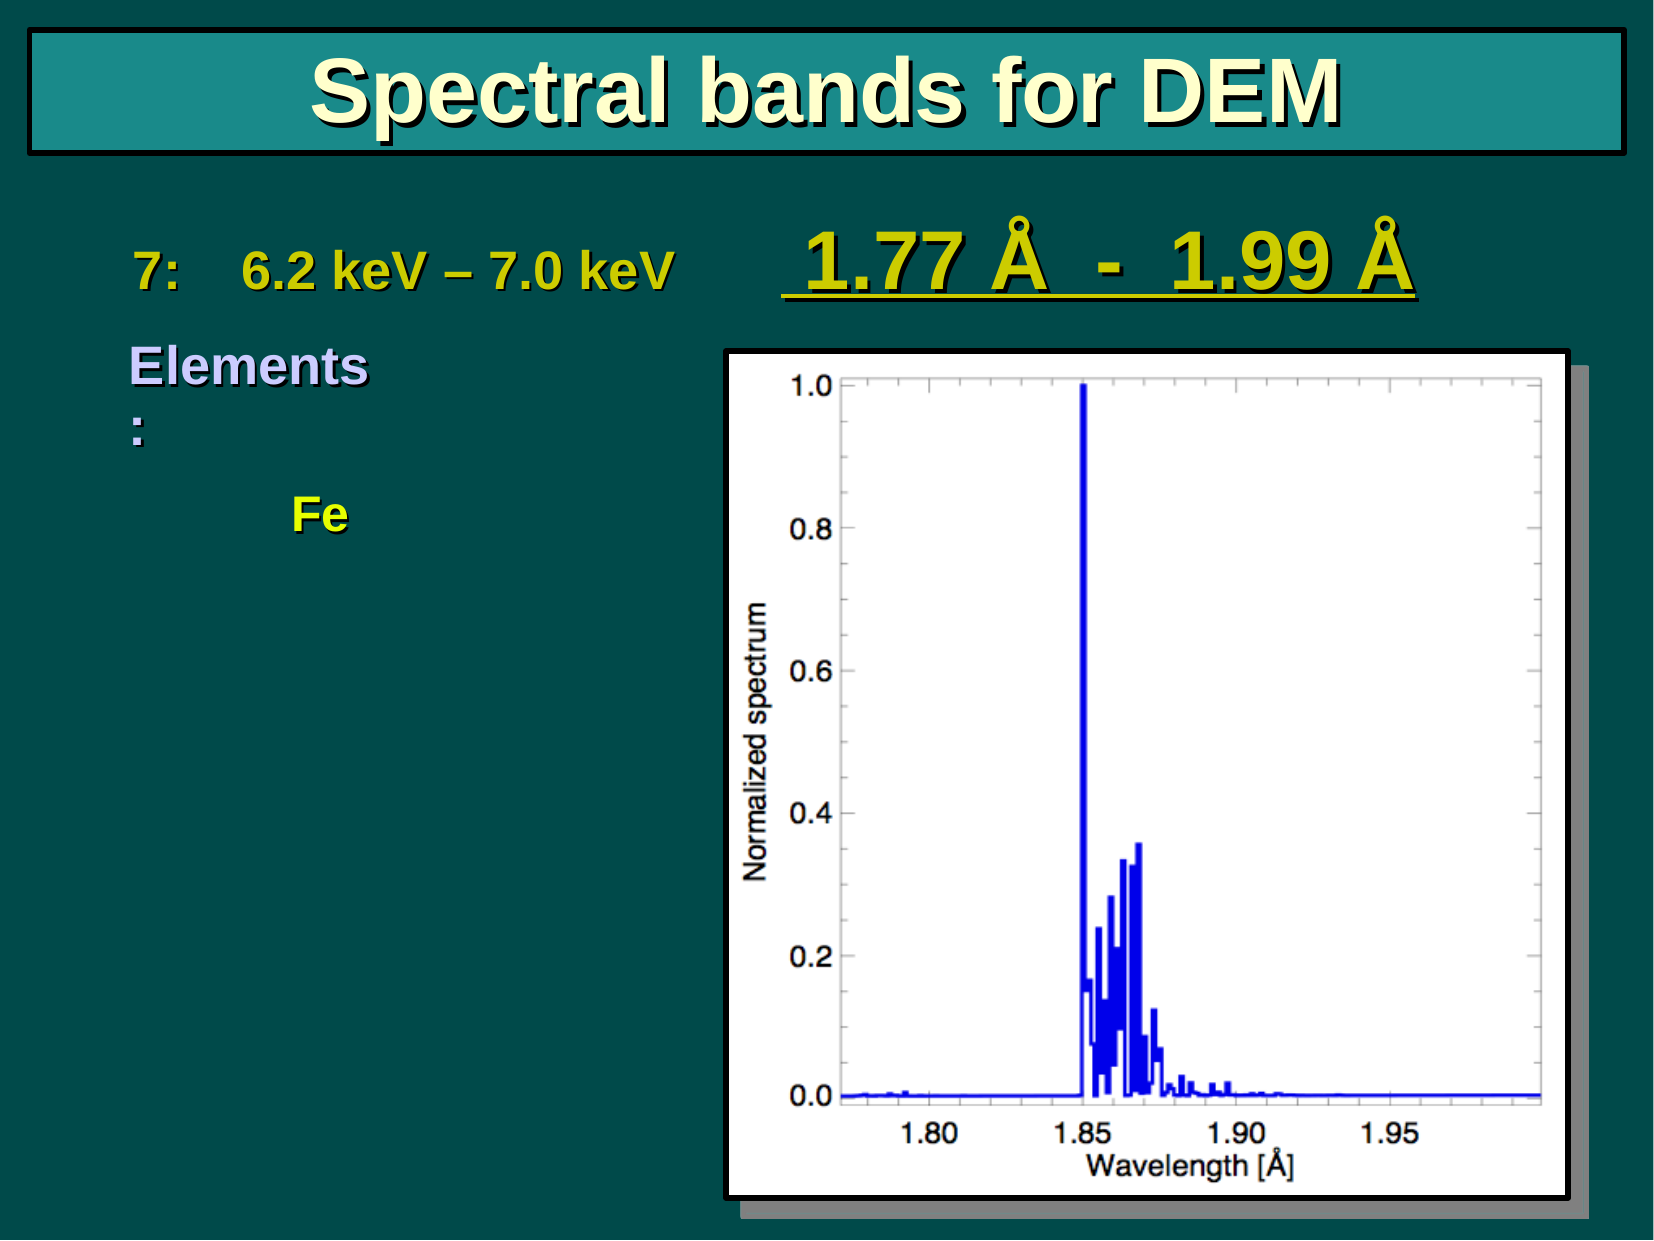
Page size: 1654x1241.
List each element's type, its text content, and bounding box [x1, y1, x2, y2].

picture [729, 354, 1565, 1195]
text_box Spectral bands for DEM [29, 29, 1625, 153]
text_box Elements: Fe [114, 328, 398, 832]
text_box 7: 6.2 keV – 7.0 keV 1.77 Å - 1.99 Å [118, 206, 1536, 315]
